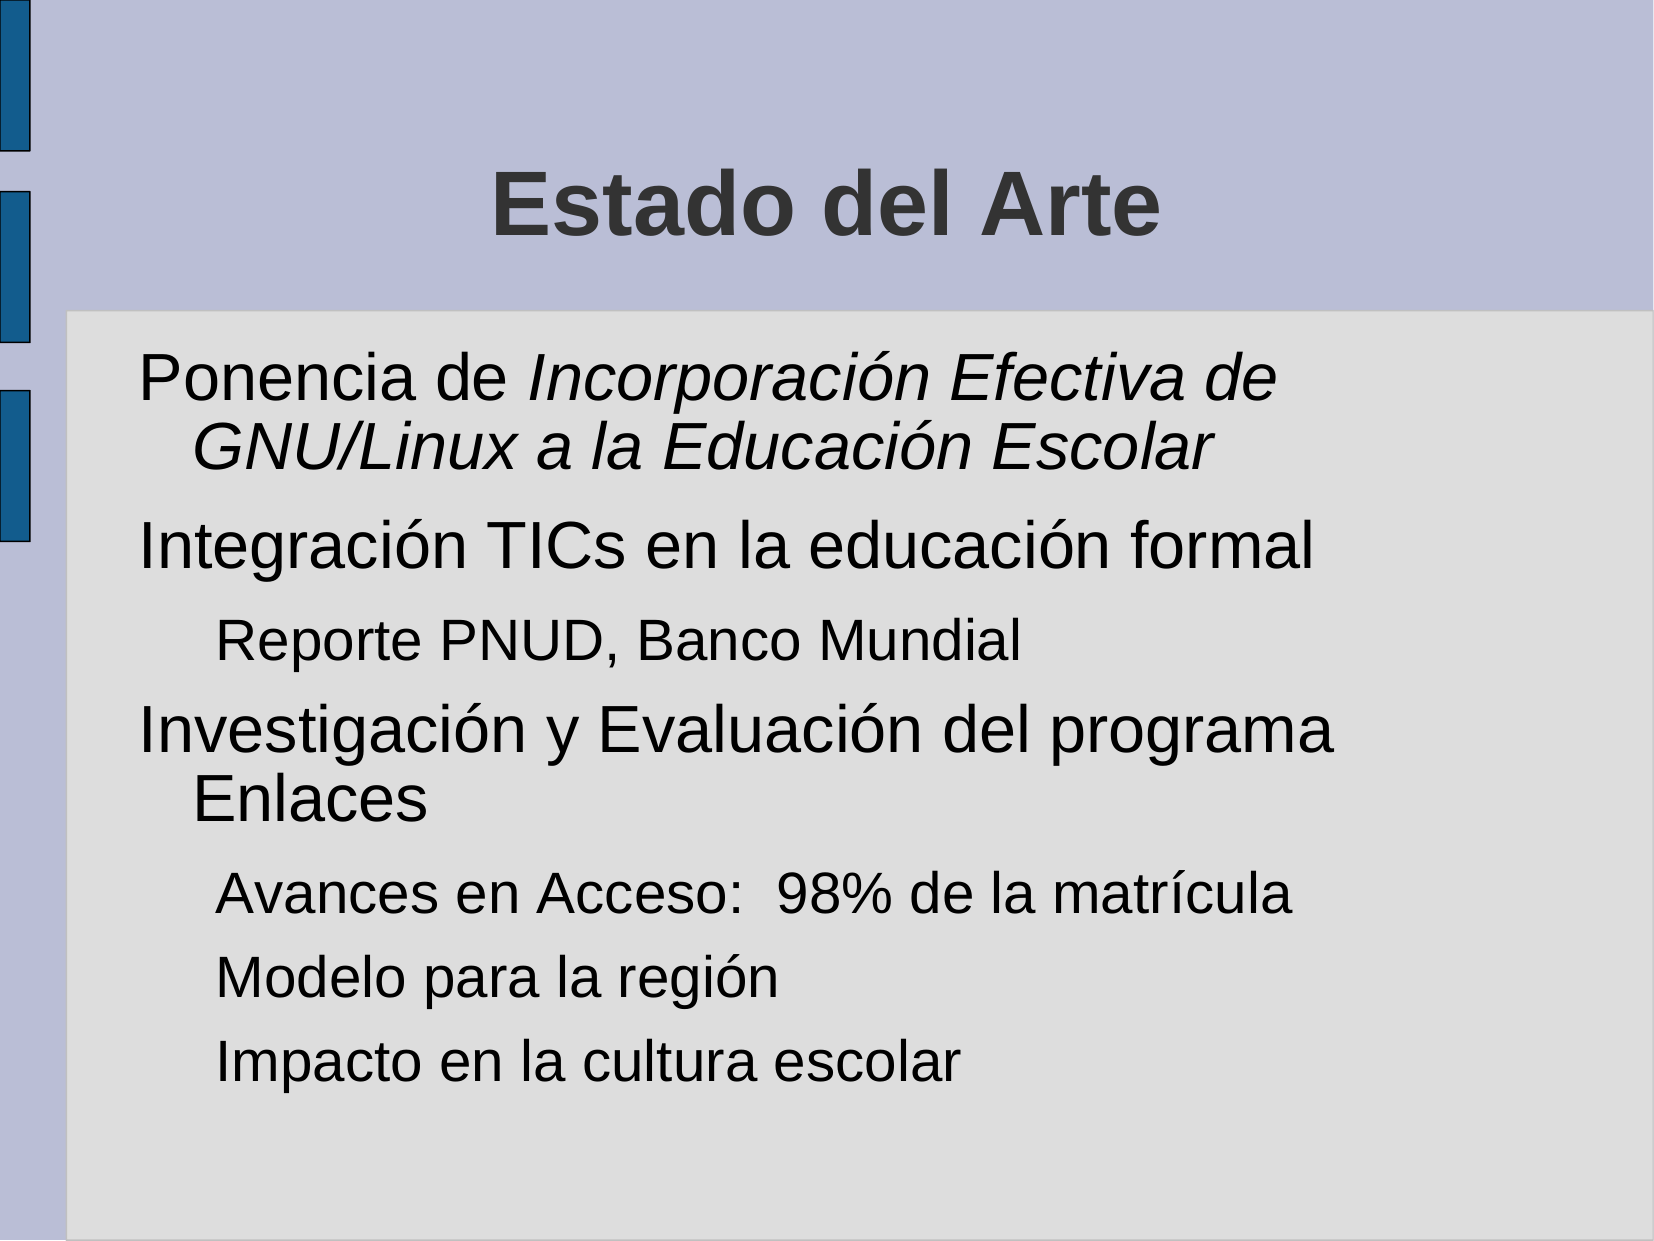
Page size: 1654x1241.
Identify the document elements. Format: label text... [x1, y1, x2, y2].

title Estado del Arte [121, 102, 1534, 311]
list Ponencia de Incorporación Efectiva de GNU/Linux a la Educación Escolar Integración TICs en la educación formal Reporte PNUD, Banco Mundial Investigación y Evaluación del programa Enlaces Avances en Acceso: 98% de la matrícula Modelo para la región Impacto en la cultura escolar [121, 344, 1534, 1138]
